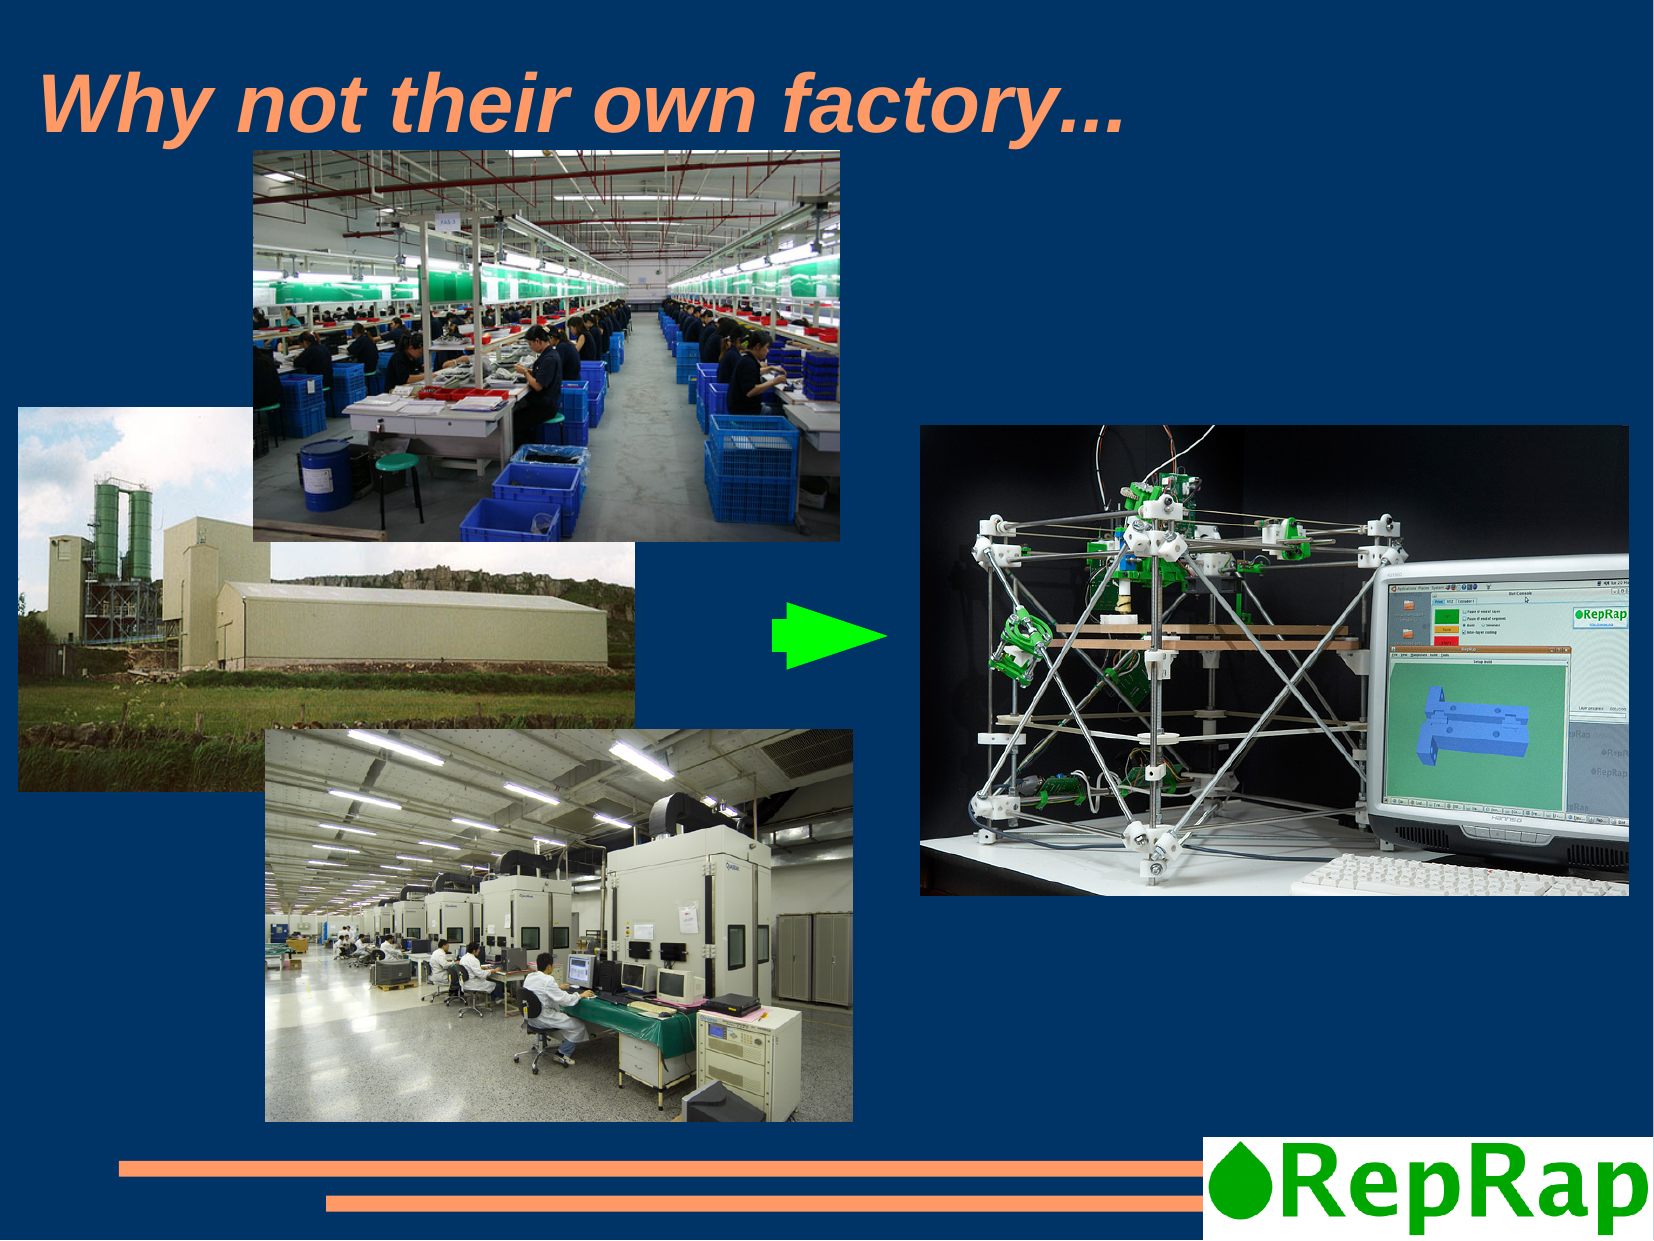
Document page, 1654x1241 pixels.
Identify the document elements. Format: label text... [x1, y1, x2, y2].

picture [18, 150, 853, 1122]
title Why not their own factory... [37, 0, 1532, 208]
picture [1203, 1137, 1654, 1241]
picture [920, 425, 1629, 896]
